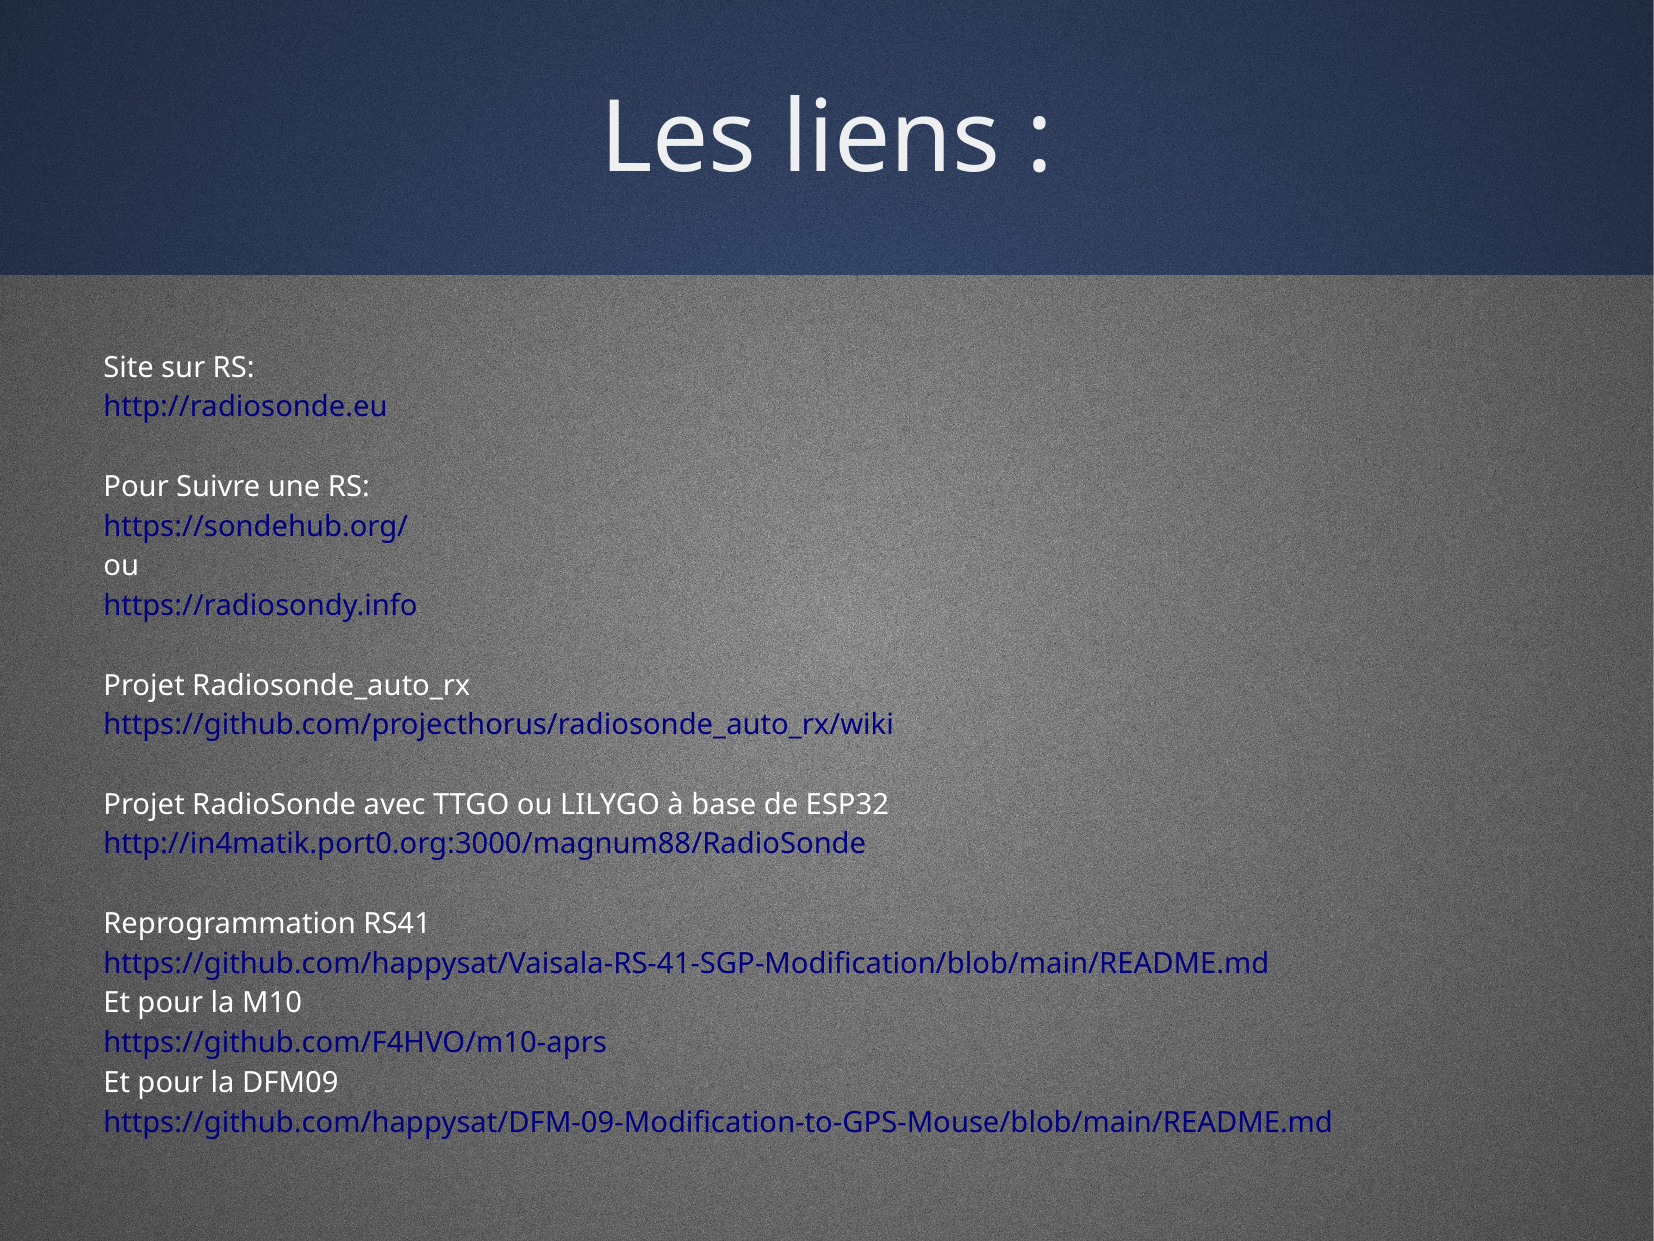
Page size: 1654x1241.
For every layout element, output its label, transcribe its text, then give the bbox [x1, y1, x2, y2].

title Les liens : [88, 29, 1565, 237]
text_box Site sur RS: http://radiosonde.eu Pour Suivre une RS: https://sondehub.org/ ou https://radiosondy.info Projet Radiosonde_auto_rx https://github.com/projecthorus/radiosonde_auto_rx/wiki Projet RadioSonde avec TTGO ou LILYGO à base de ESP32 http://in4matik.port0.org:3000/magnum88/RadioSonde Reprogrammation RS41 https://github.com/happysat/Vaisala-RS-41-SGP-Modification/blob/main/README.md Et pour la M10 https://github.com/F4HVO/m10-aprs Et pour la DFM09 https://github.com/happysat/DFM-09-Modification-to-GPS-Mouse/blob/main/README.md [88, 338, 1418, 1075]
picture [0, 0, 1654, 1241]
